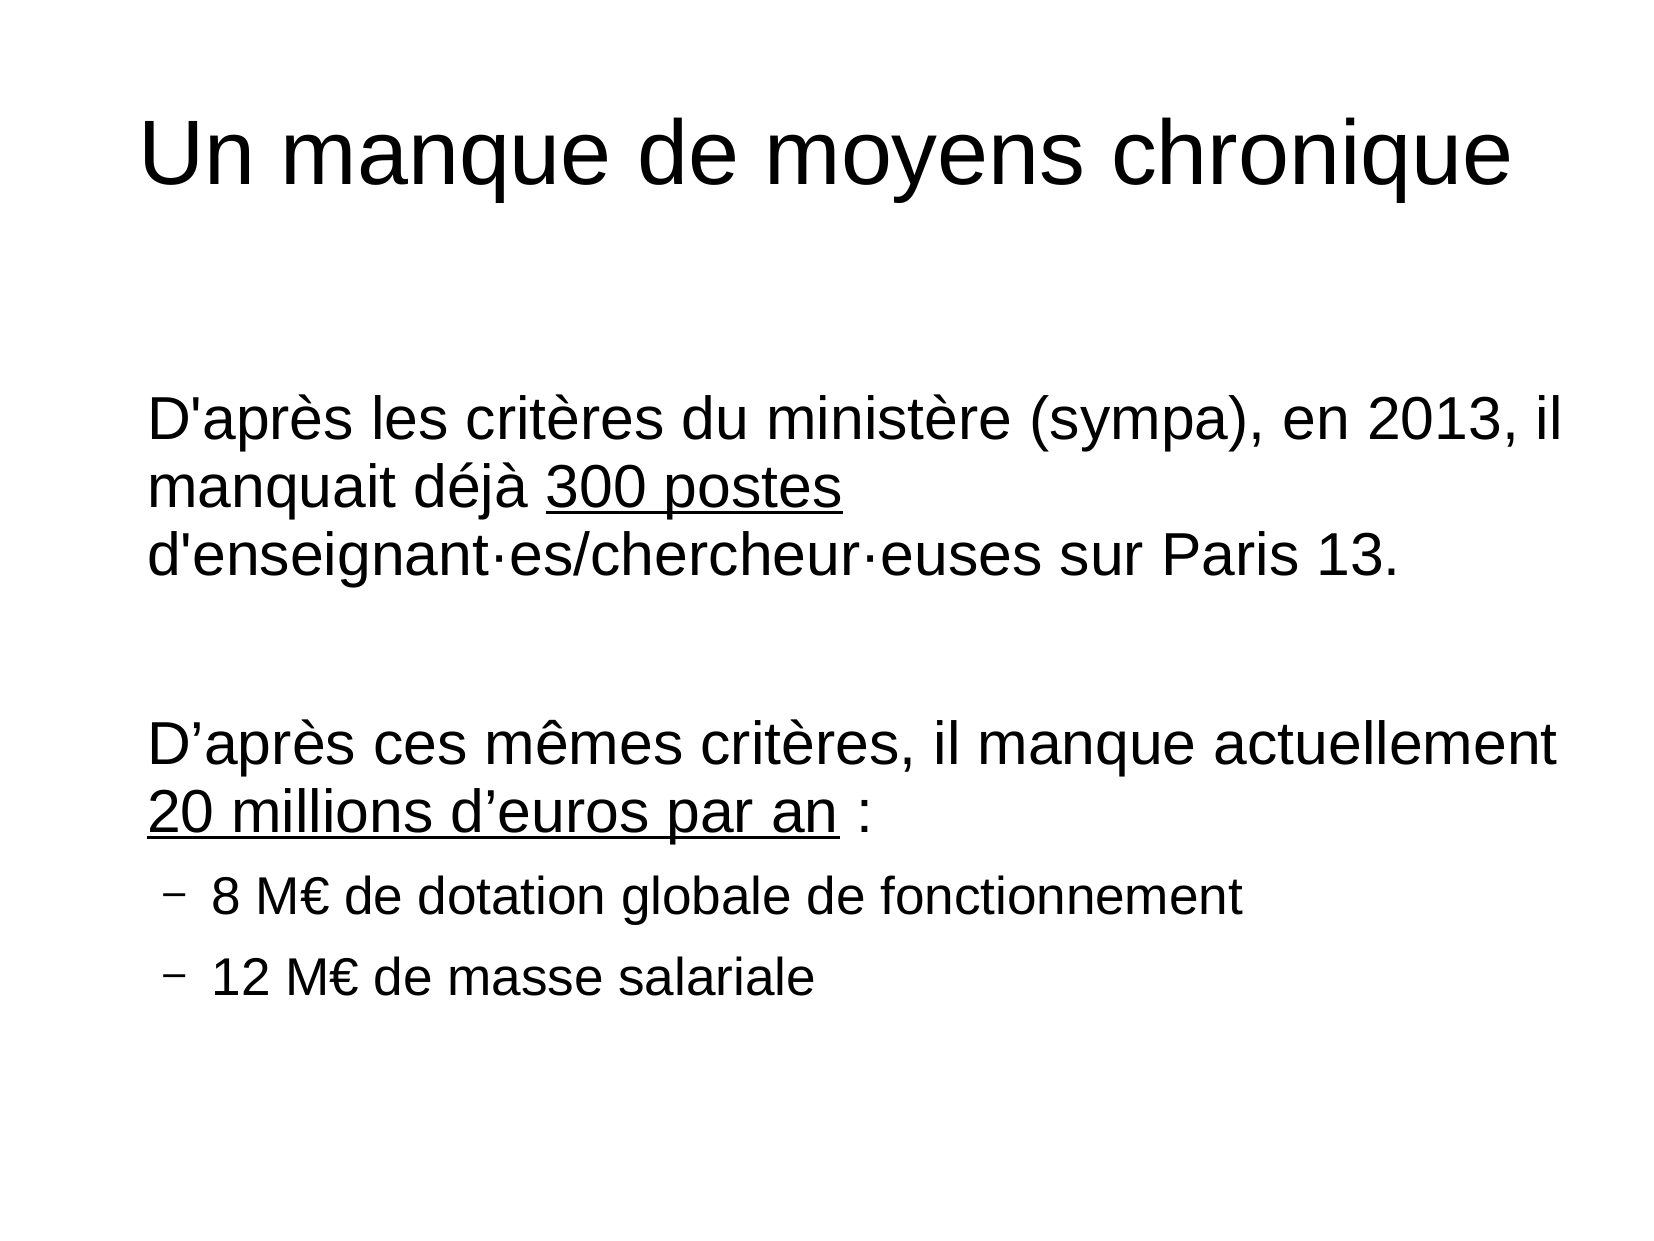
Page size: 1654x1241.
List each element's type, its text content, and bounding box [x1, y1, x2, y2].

title Un manque de moyens chronique [82, 49, 1571, 257]
list D'après les critères du ministère (sympa), en 2013, il manquait déjà 300 postes d'enseignant·es/chercheur·euses sur Paris 13. D’après ces mêmes critères, il manque actuellement 20 millions d’euros par an : 8 M€ de dotation globale de fonctionnement 12 M€ de masse salariale [82, 290, 1571, 1010]
